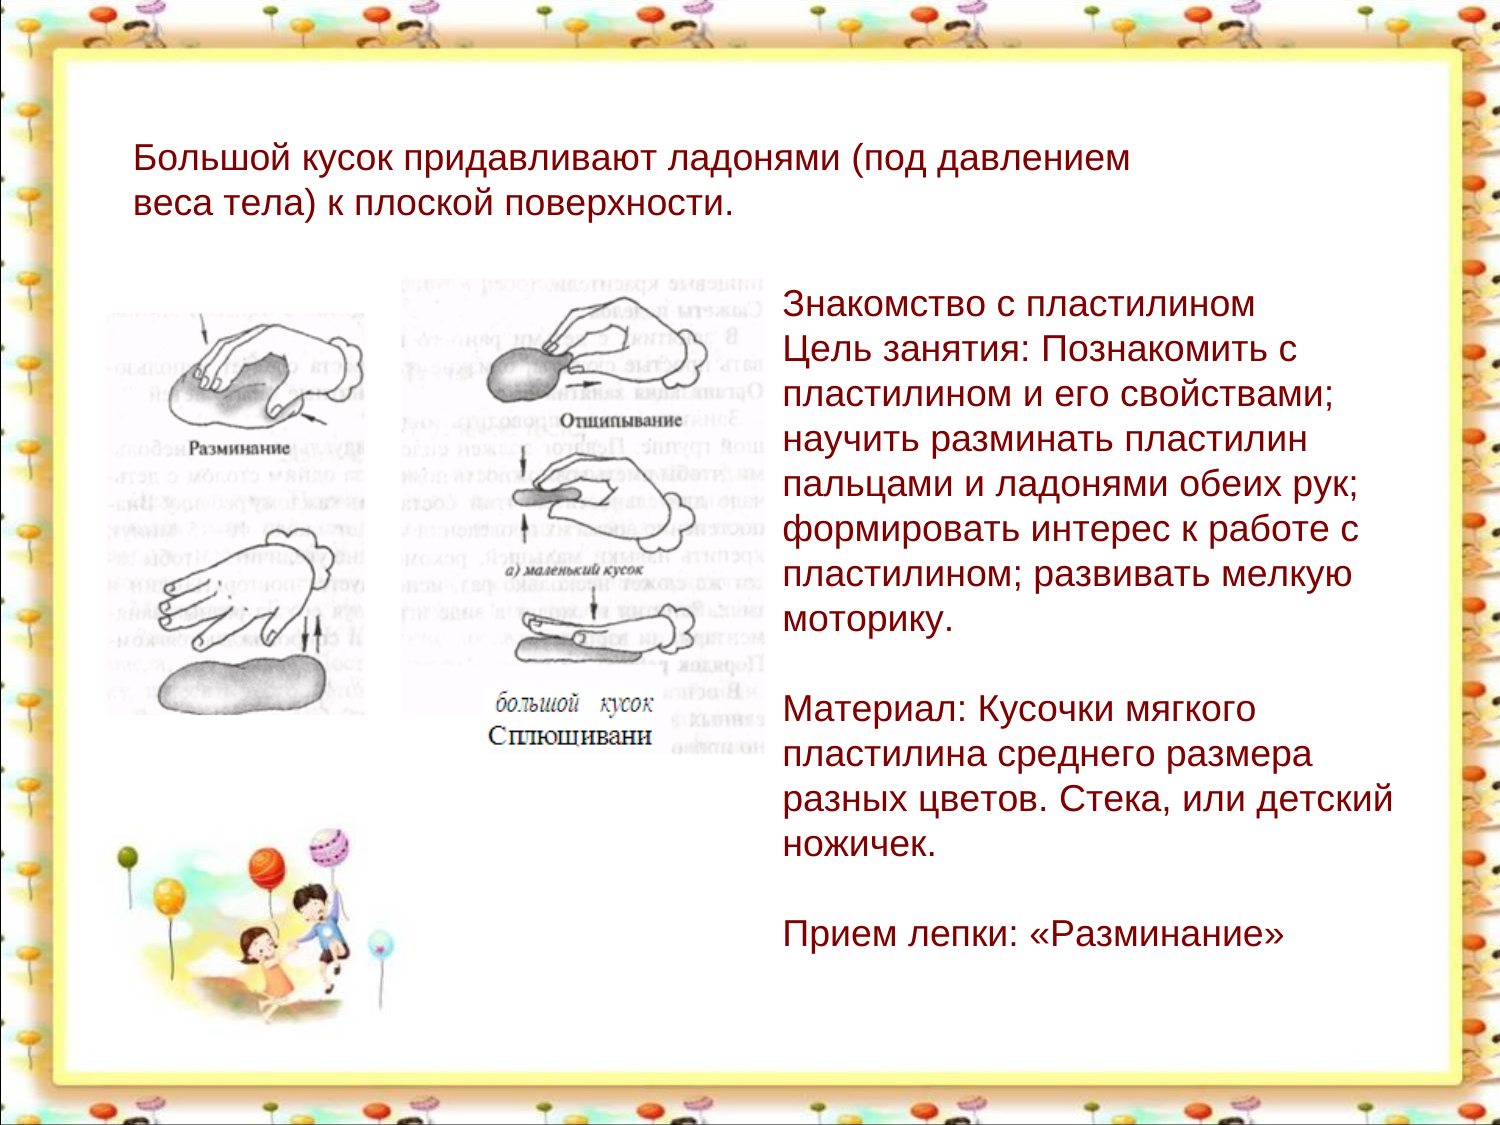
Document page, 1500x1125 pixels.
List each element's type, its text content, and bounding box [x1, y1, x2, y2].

text_box Знакомство с пластилином Цель занятия: Познакомить с пластилином и его свойствами; научить разминать пластилин пальцами и ладонями обеих рук; формировать интерес к работе с пластилином; развивать мелкую моторику. Материал: Кусочки мягкого пластилина среднего размера разных цветов. Стека, или детский ножичек. Прием лепки: «Разминание» [767, 271, 1430, 1007]
picture [0, 0, 1500, 1125]
text_box Большой кусок придавливают ладонями (под давлением веса тела) к плоской поверхности. [118, 125, 1205, 231]
